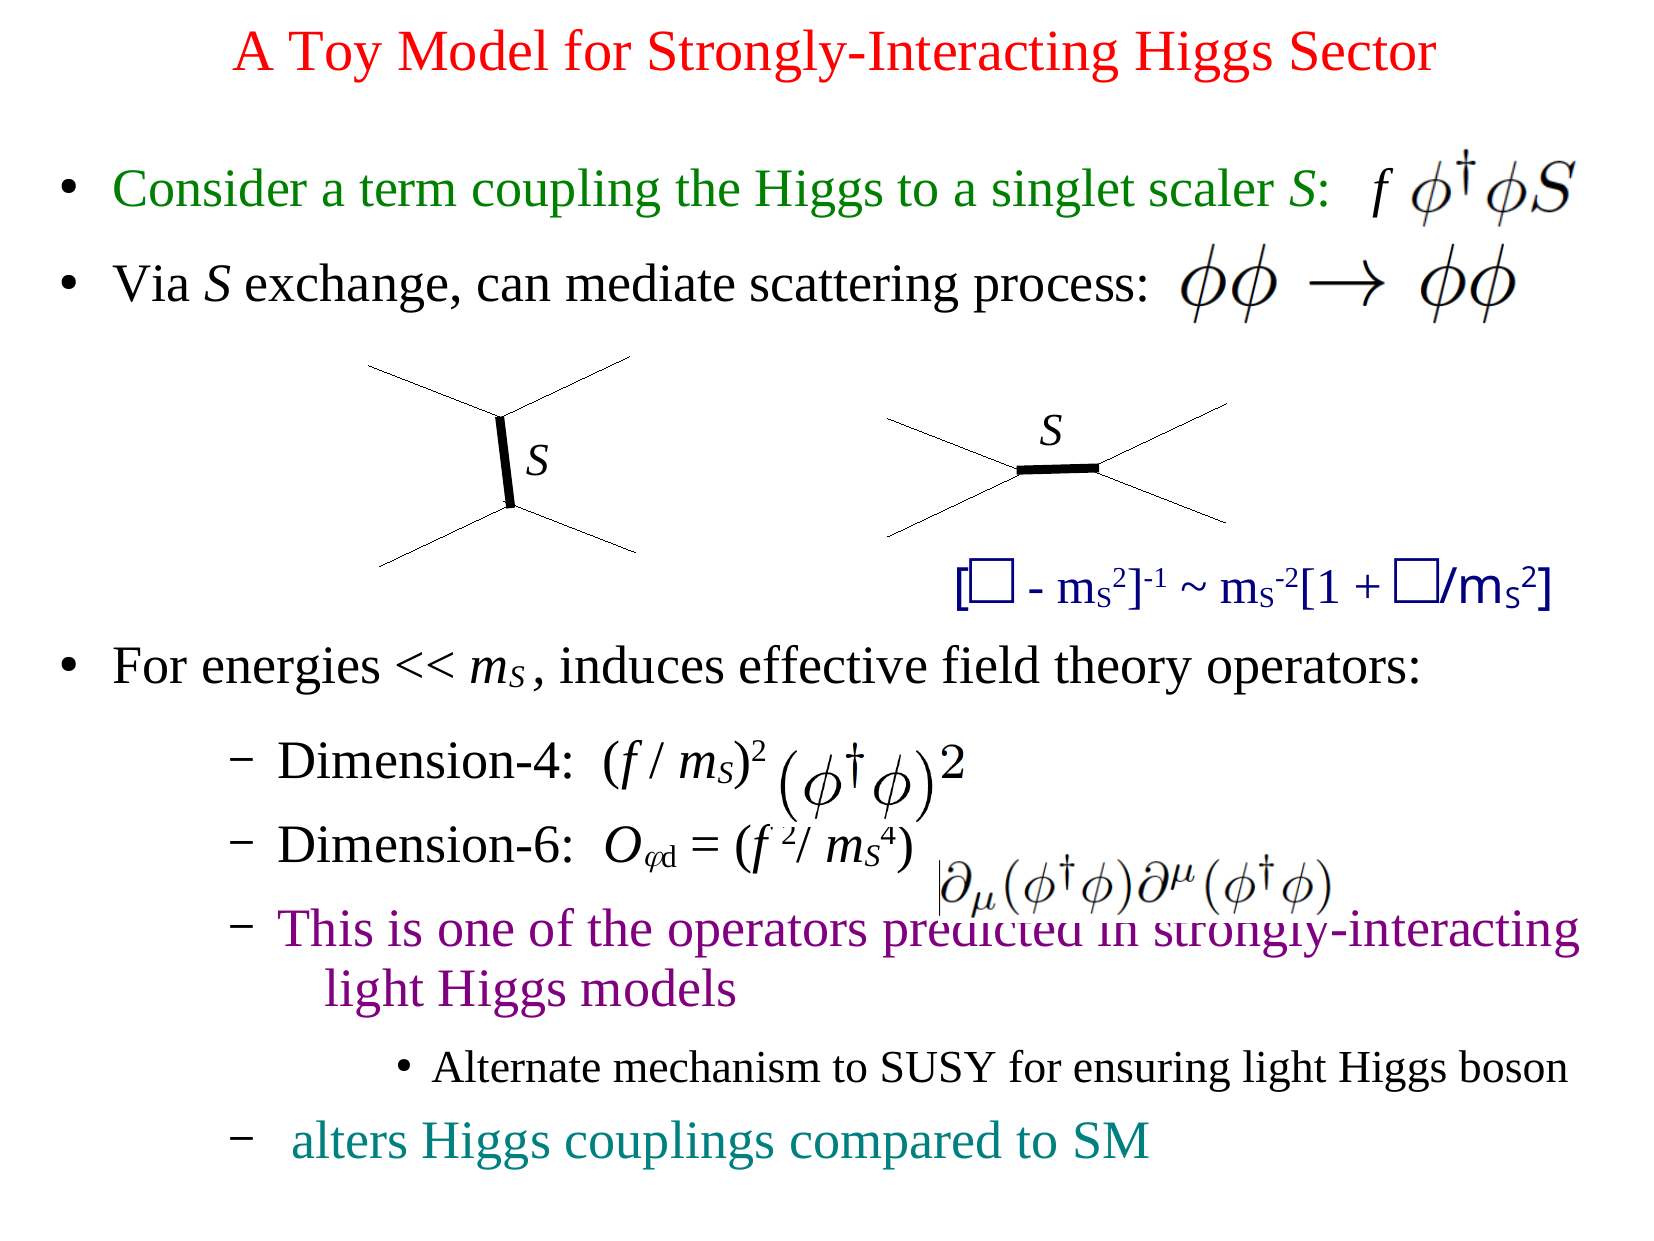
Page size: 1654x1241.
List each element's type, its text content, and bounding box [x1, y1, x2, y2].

list Consider a term coupling the Higgs to a singlet scaler S: f Via S exchange, can mediate scattering process: For energies << mS , induces effective field theory operators: Dimension-4: (f / mS)2 Dimension-6: Oφd = (f 2/ mS4) This is one of the operators predicted in strongly-interacting light Higgs models Alternate mechanism to SUSY for ensuring light Higgs boson alters Higgs couplings compared to SM [41, 158, 1635, 1241]
picture [1171, 140, 1581, 336]
picture [770, 737, 969, 828]
text_box S [1039, 405, 1063, 456]
title A Toy Model for Strongly-Interacting Higgs Sector [128, 0, 1541, 144]
picture [938, 850, 1343, 924]
text_box S [525, 434, 549, 486]
text_box [□ - mS2]-1 ~ mS-2[1 + □/mS2] [953, 536, 1588, 631]
